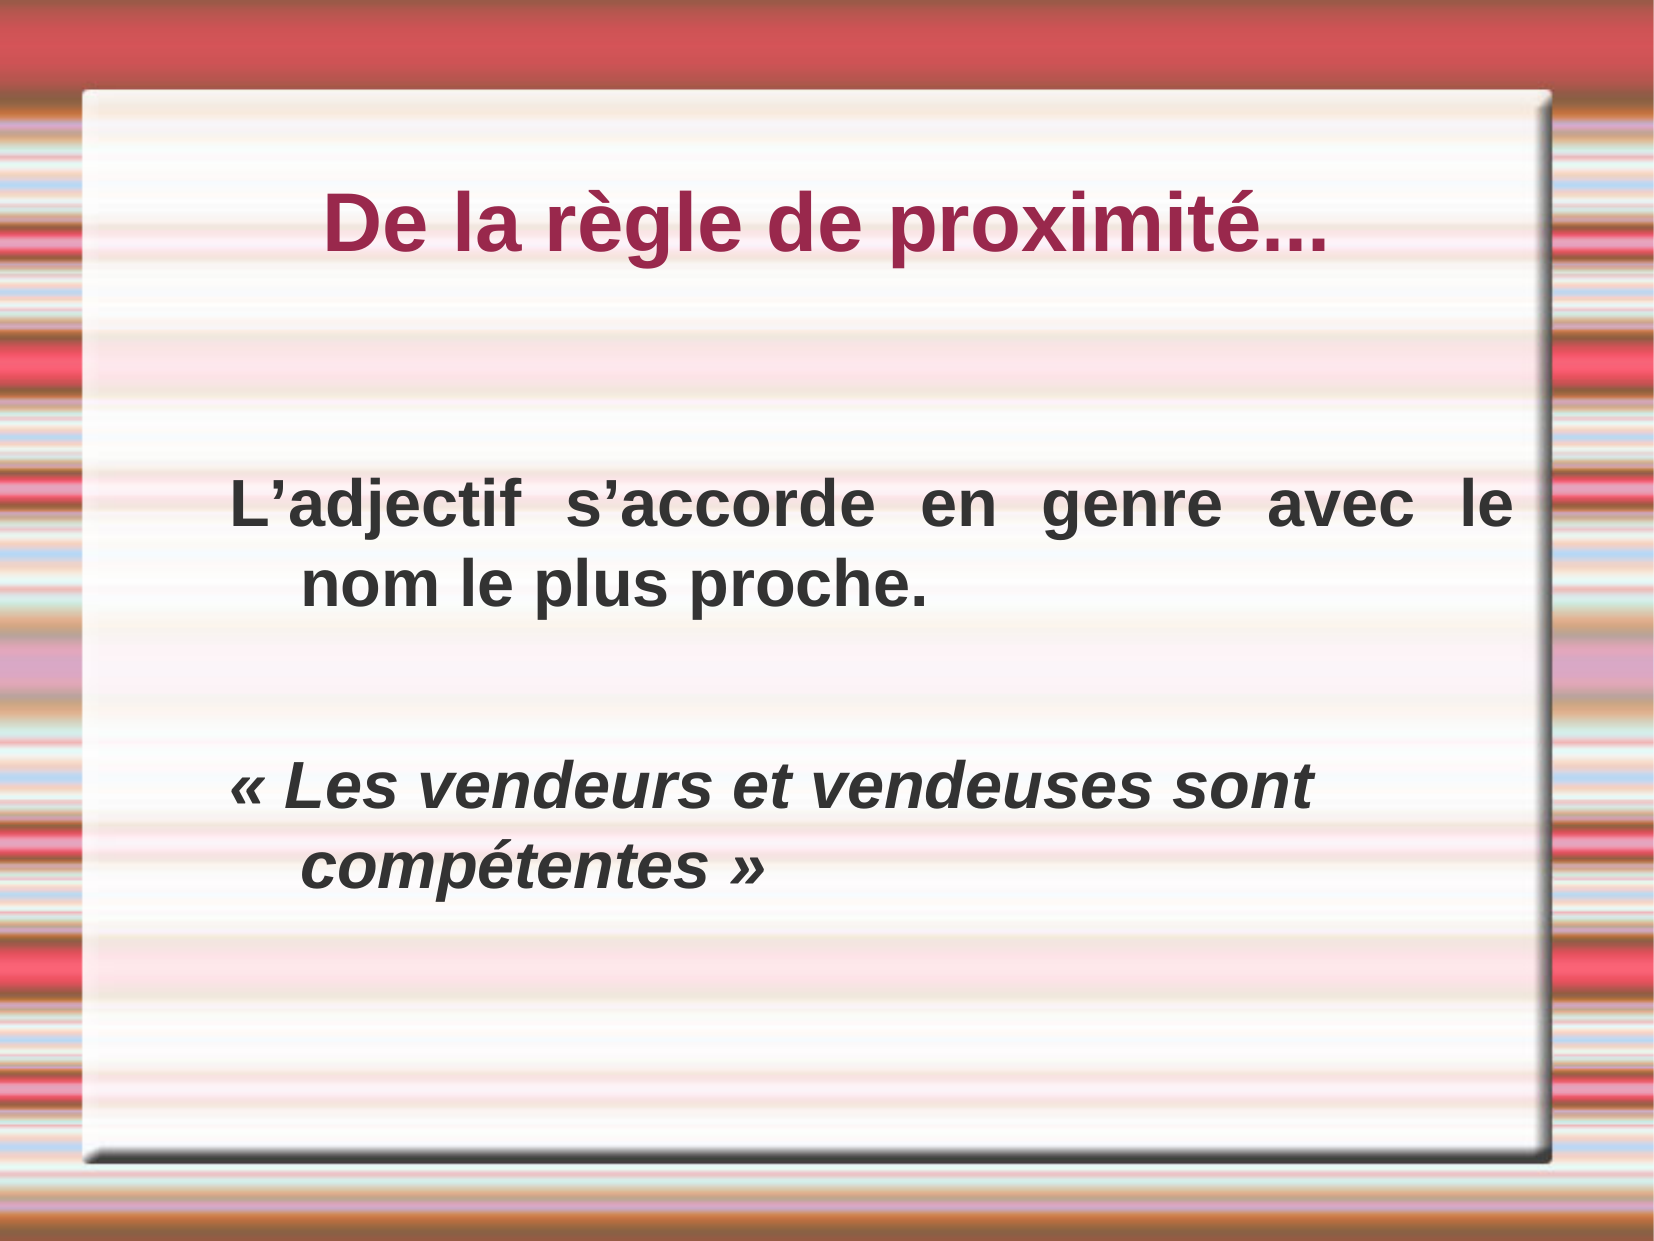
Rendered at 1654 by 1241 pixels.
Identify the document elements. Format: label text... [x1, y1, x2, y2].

title De la règle de proximité... [121, 114, 1534, 322]
list L’adjectif s’accorde en genre avec le nom le plus proche. « Les vendeurs et vendeuses sont compétentes » [134, 350, 1516, 1146]
